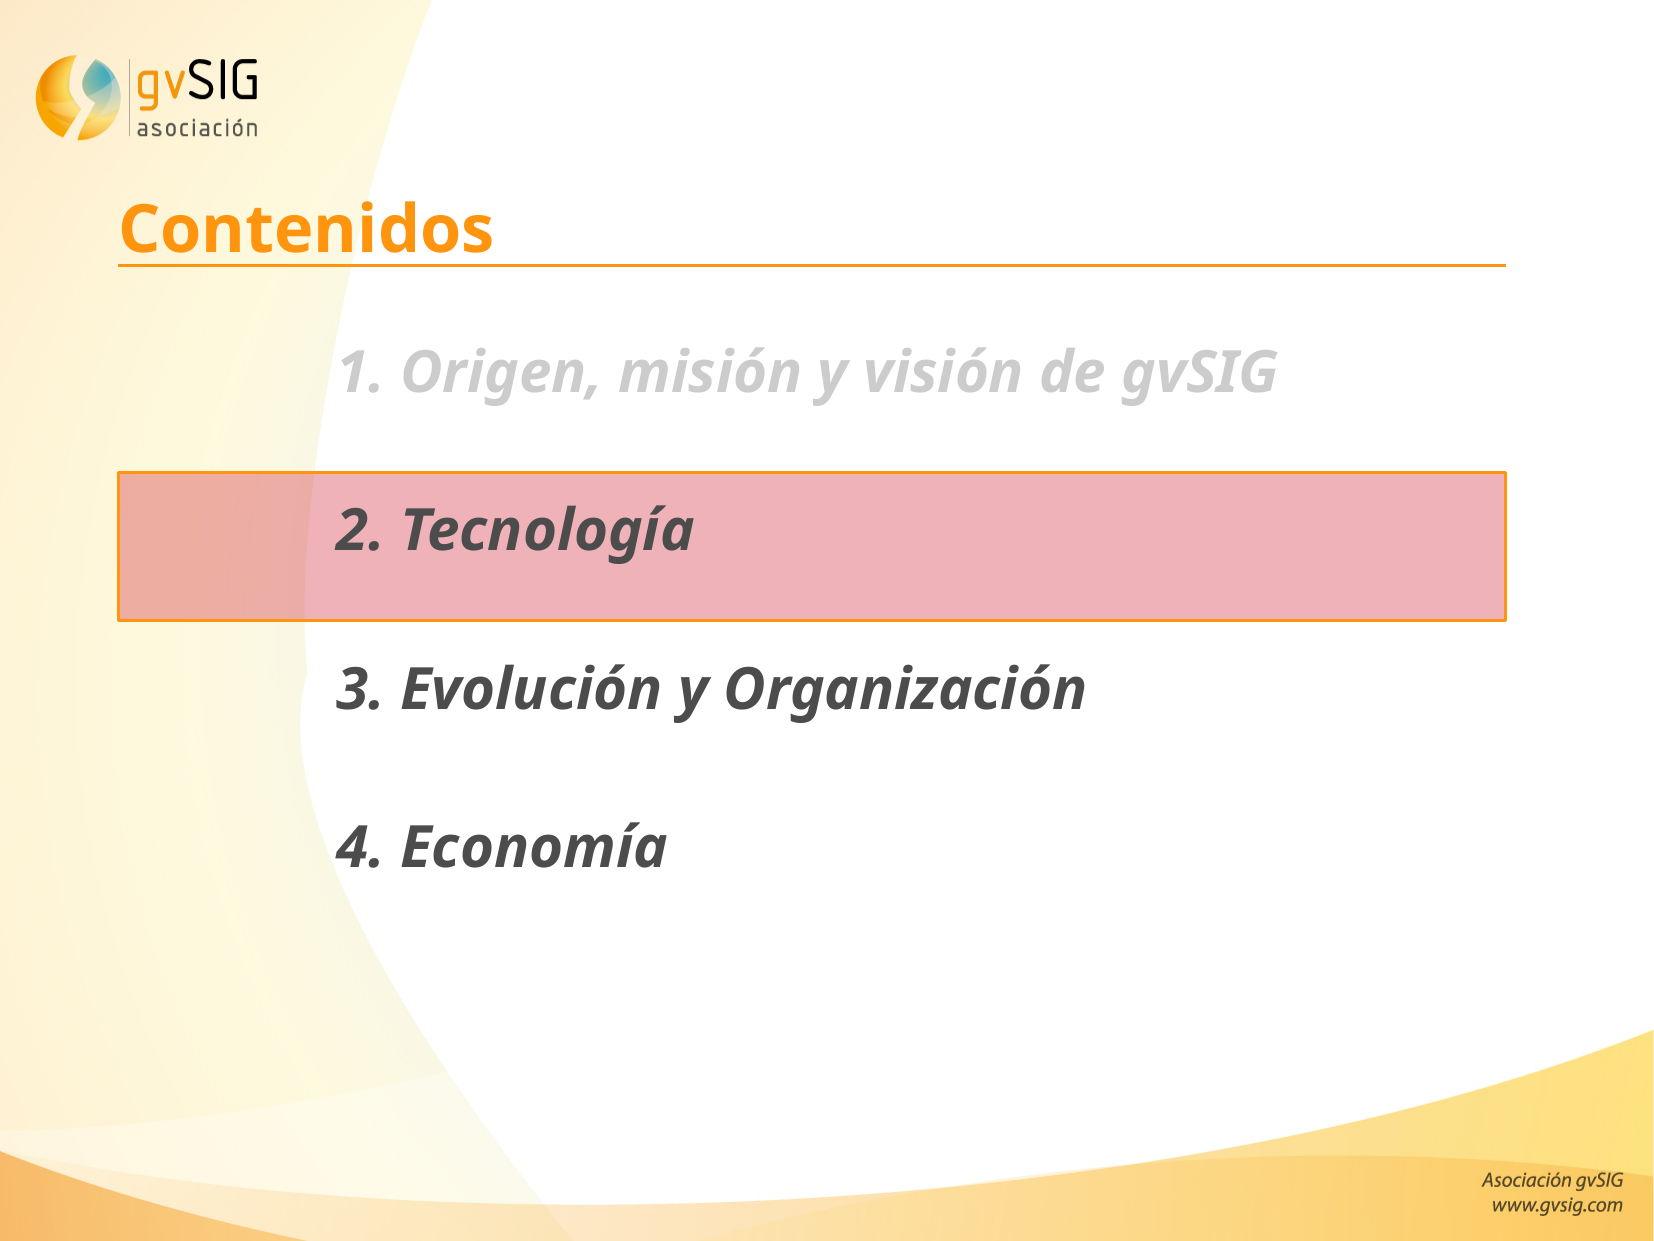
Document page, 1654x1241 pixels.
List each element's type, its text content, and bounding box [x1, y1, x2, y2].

text_box [118, 472, 336, 621]
title 1. Origen, misión y visión de gvSIG 2. Tecnología 3. Evolución y Organización 4. Economía [336, 381, 1625, 992]
picture [0, 0, 1654, 1241]
title Contenidos [118, 177, 1607, 276]
